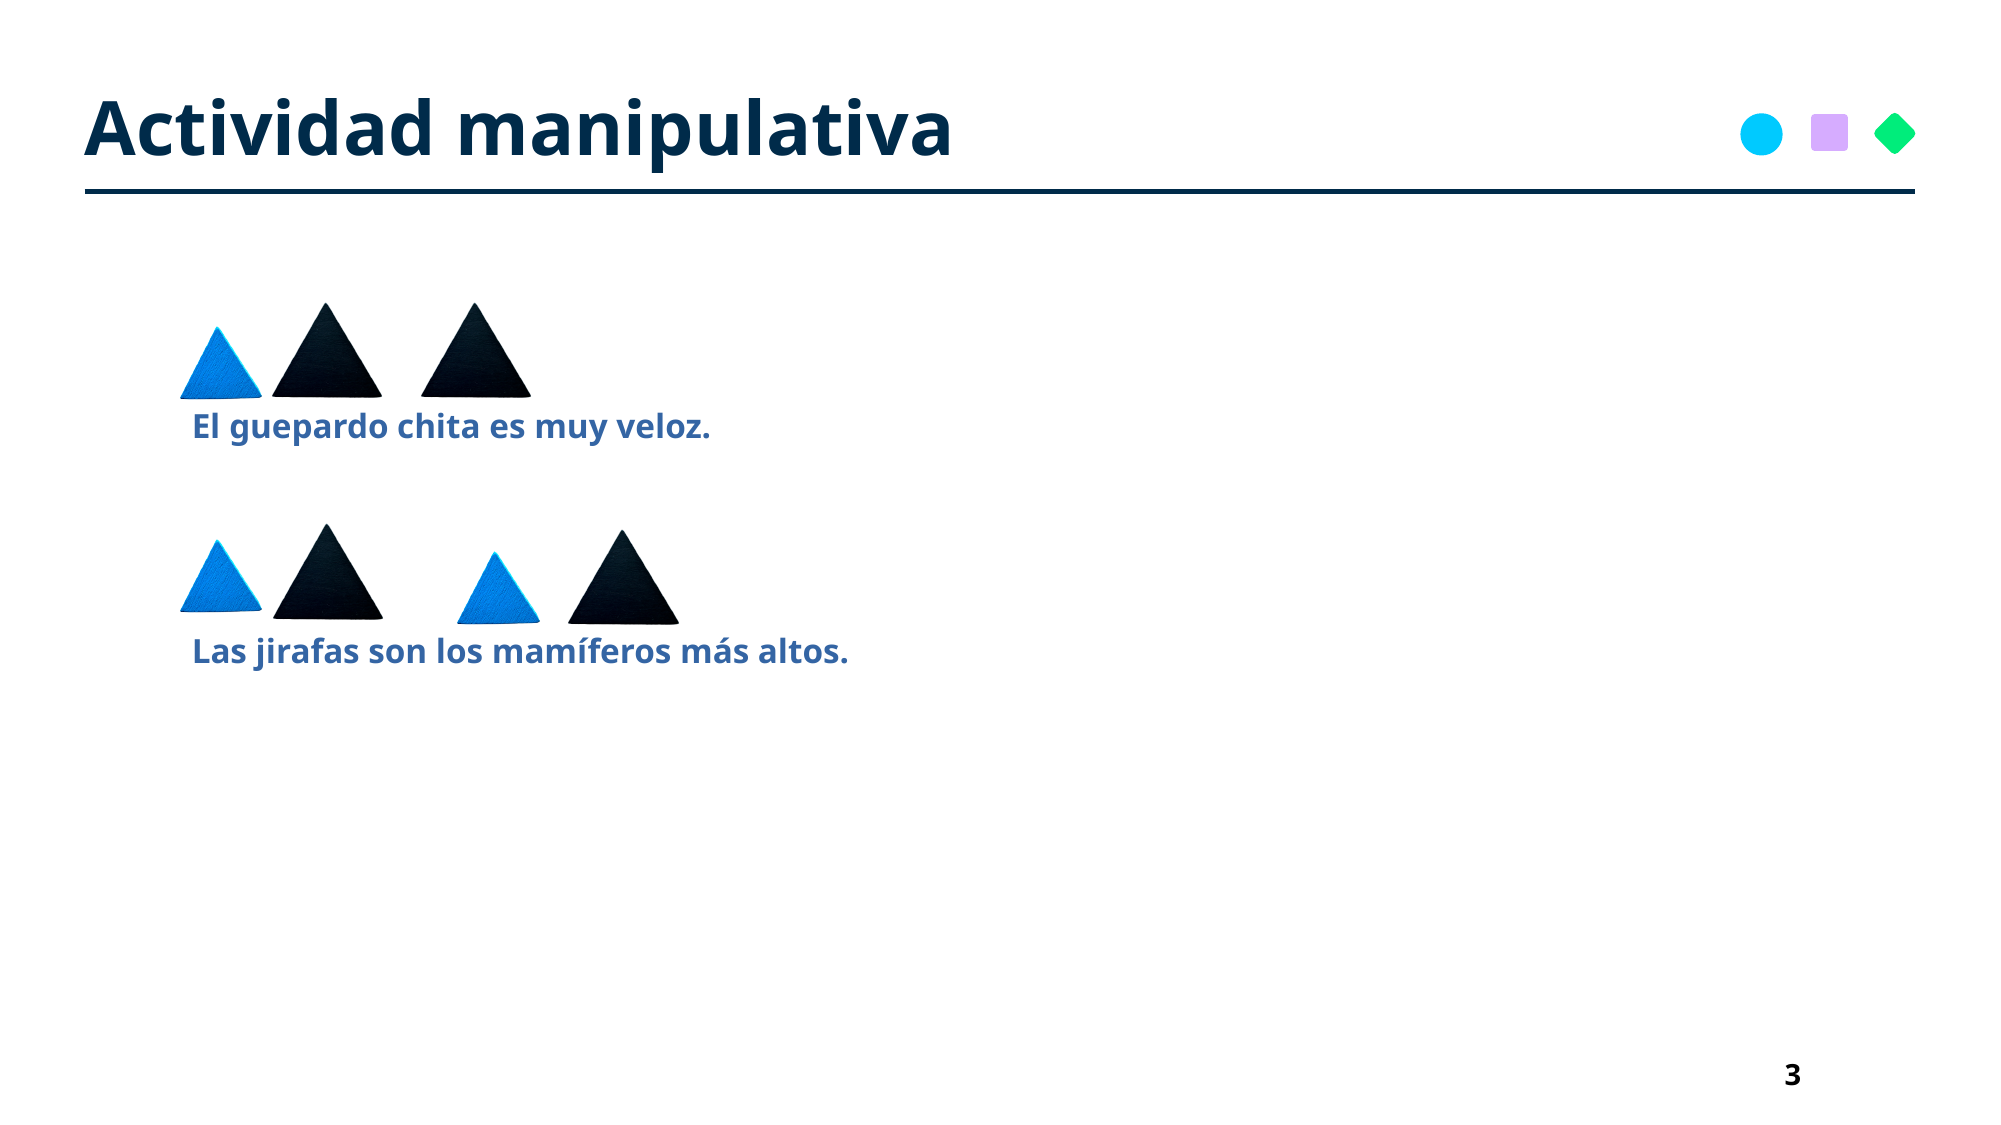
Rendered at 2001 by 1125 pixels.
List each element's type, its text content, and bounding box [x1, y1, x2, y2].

picture [454, 543, 544, 632]
picture [271, 301, 383, 399]
picture [177, 531, 266, 620]
picture [567, 528, 680, 626]
title Actividad manipulativa [84, 29, 1601, 178]
text_box El guepardo chita es muy veloz. [177, 370, 1071, 481]
picture [272, 522, 384, 621]
text_box Las jirafas son los mamíferos más altos. [177, 593, 1564, 709]
picture [420, 301, 532, 399]
picture [177, 318, 266, 407]
